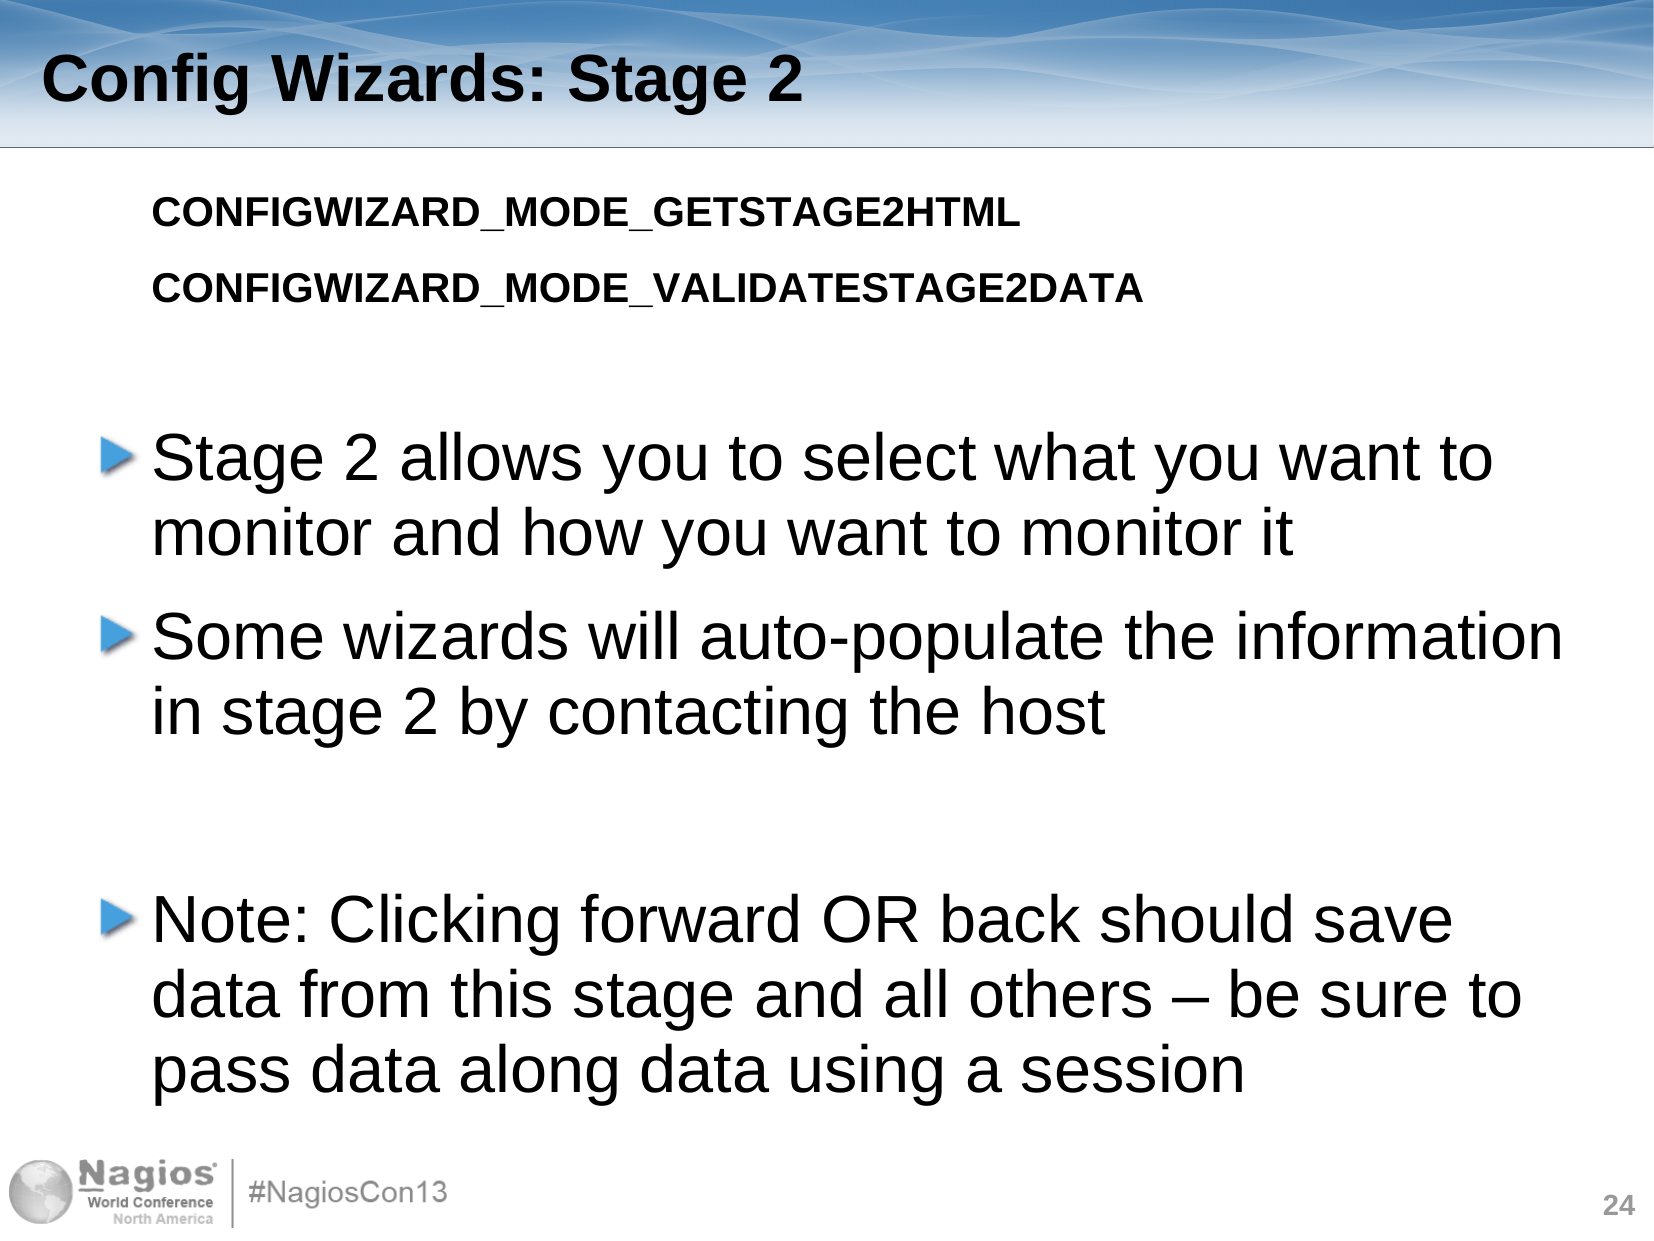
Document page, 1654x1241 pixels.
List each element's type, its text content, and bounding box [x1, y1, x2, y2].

list CONFIGWIZARD_MODE_GETSTAGE2HTML CONFIGWIZARD_MODE_VALIDATESTAGE2DATA Stage 2 allows you to select what you want to monitor and how you want to monitor it Some wizards will auto-populate the information in stage 2 by contacting the host Note: Clicking forward OR back should save data from this stage and all others – be sure to pass data along data using a session [80, 188, 1569, 1109]
picture [9, 1159, 453, 1228]
picture [0, 0, 1654, 147]
title Config Wizards: Stage 2 [41, 29, 1248, 127]
